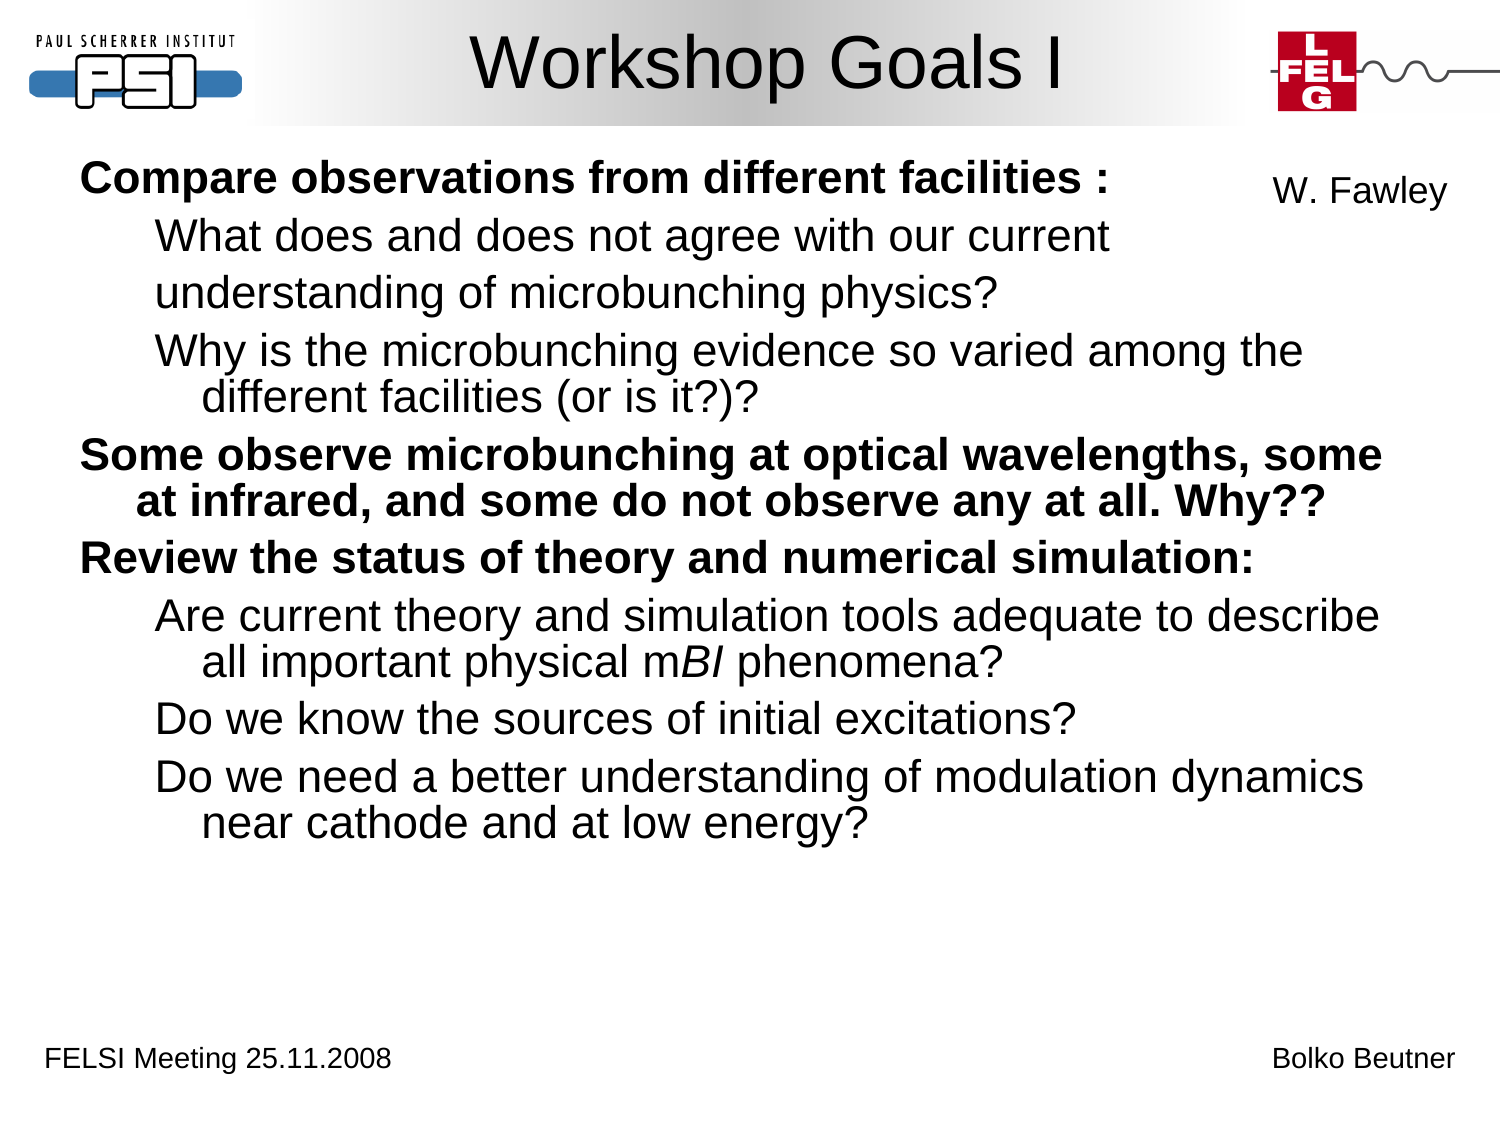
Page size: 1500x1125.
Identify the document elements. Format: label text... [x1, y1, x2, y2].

picture [17, 19, 256, 119]
picture [1270, 30, 1500, 113]
list Compare observations from different facilities : What does and does not agree with our current understanding of microbunching physics? Why is the microbunching evidence so varied among the different facilities (or is it?)? Some observe microbunching at optical wavelengths, some at infrared, and some do not observe any at all. Why?? Review the status of theory and numerical simulation: Are current theory and simulation tools adequate to describe all important physical mBI phenomena? Do we know the sources of initial excitations? Do we need a better understanding of modulation dynamics near cathode and at low energy? [64, 148, 1436, 988]
text_box W. Fawley [1257, 162, 1474, 220]
title Workshop Goals I [265, 0, 1270, 126]
